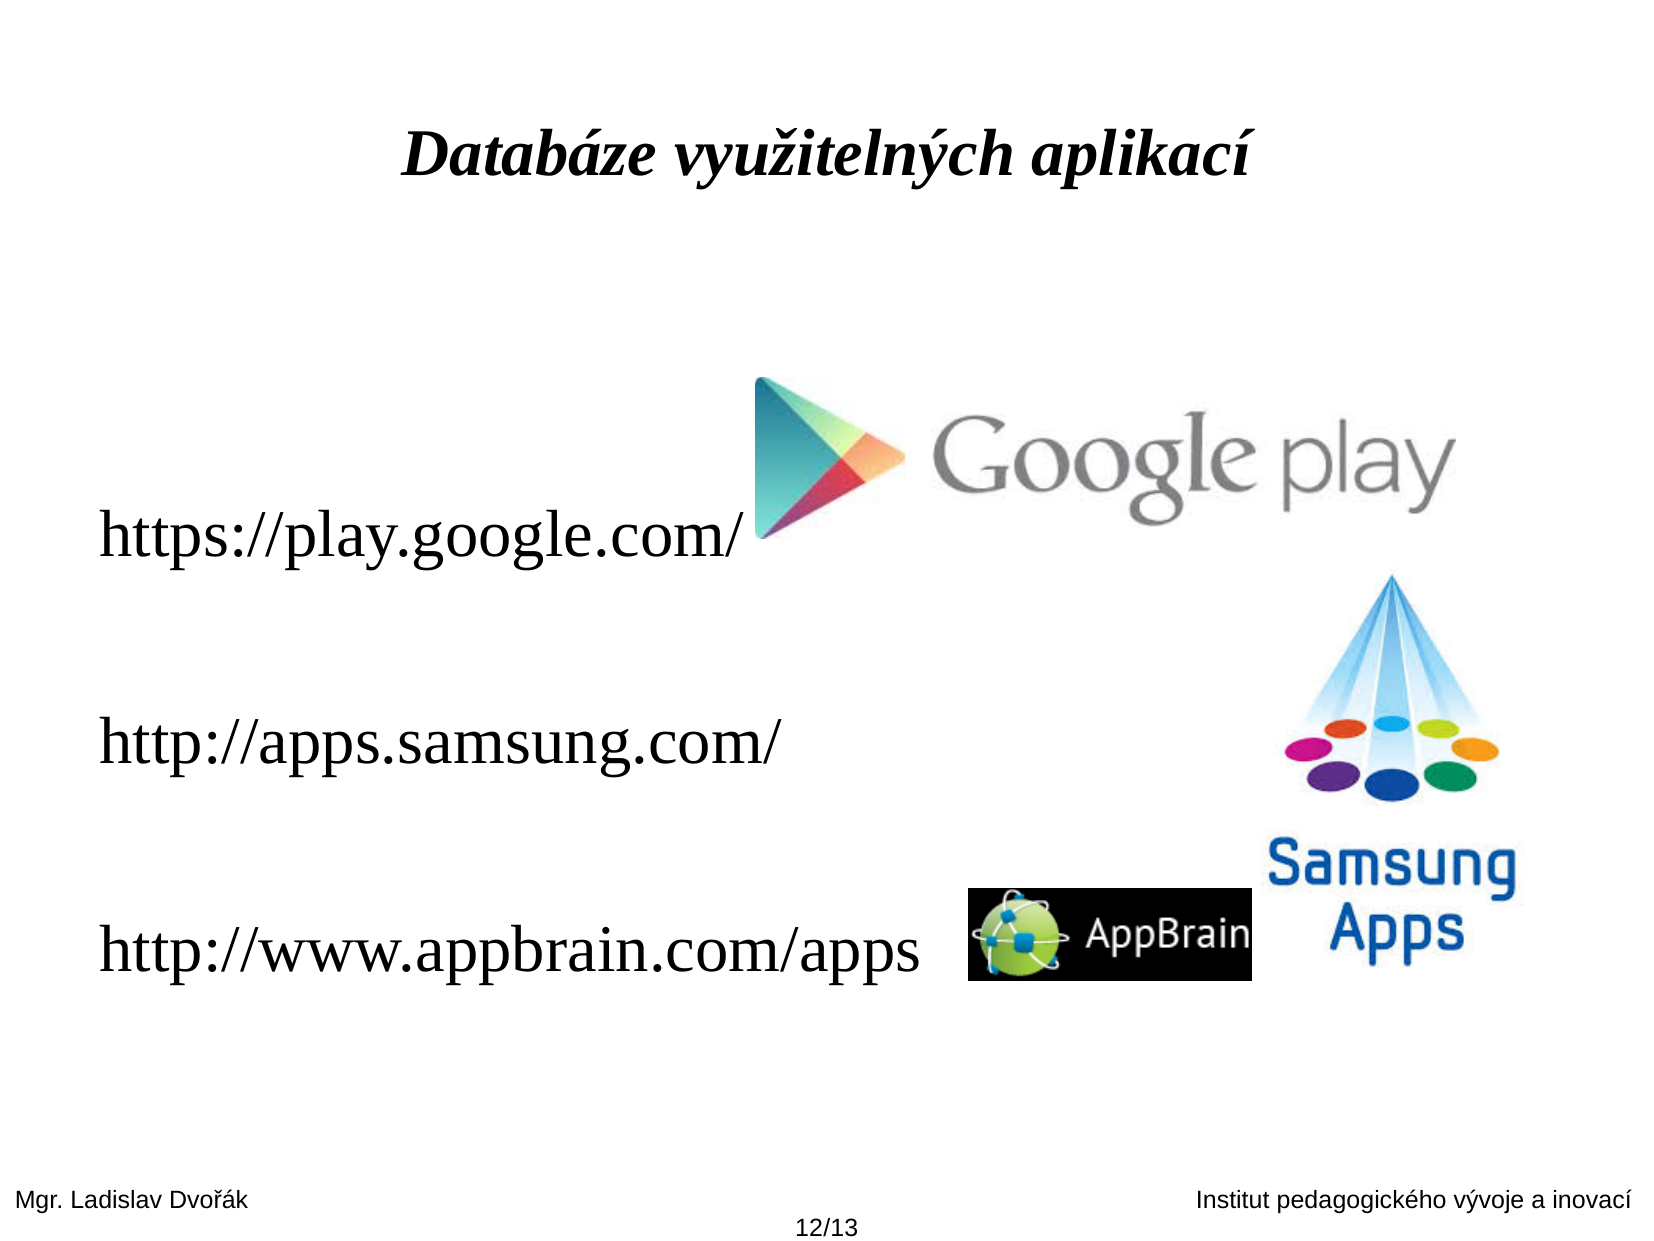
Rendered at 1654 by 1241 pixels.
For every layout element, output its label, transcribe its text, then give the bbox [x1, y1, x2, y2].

picture [755, 377, 1456, 539]
list https://play.google.com/ http://apps.samsung.com/ http://www.appbrain.com/apps [82, 290, 1571, 1010]
text_box Mgr. Ladislav Dvořák Institut pedagogického vývoje a inovací <číslo>/13 [0, 1177, 1654, 1241]
picture [968, 555, 1536, 987]
title Databáze využitelných aplikací [82, 49, 1571, 257]
